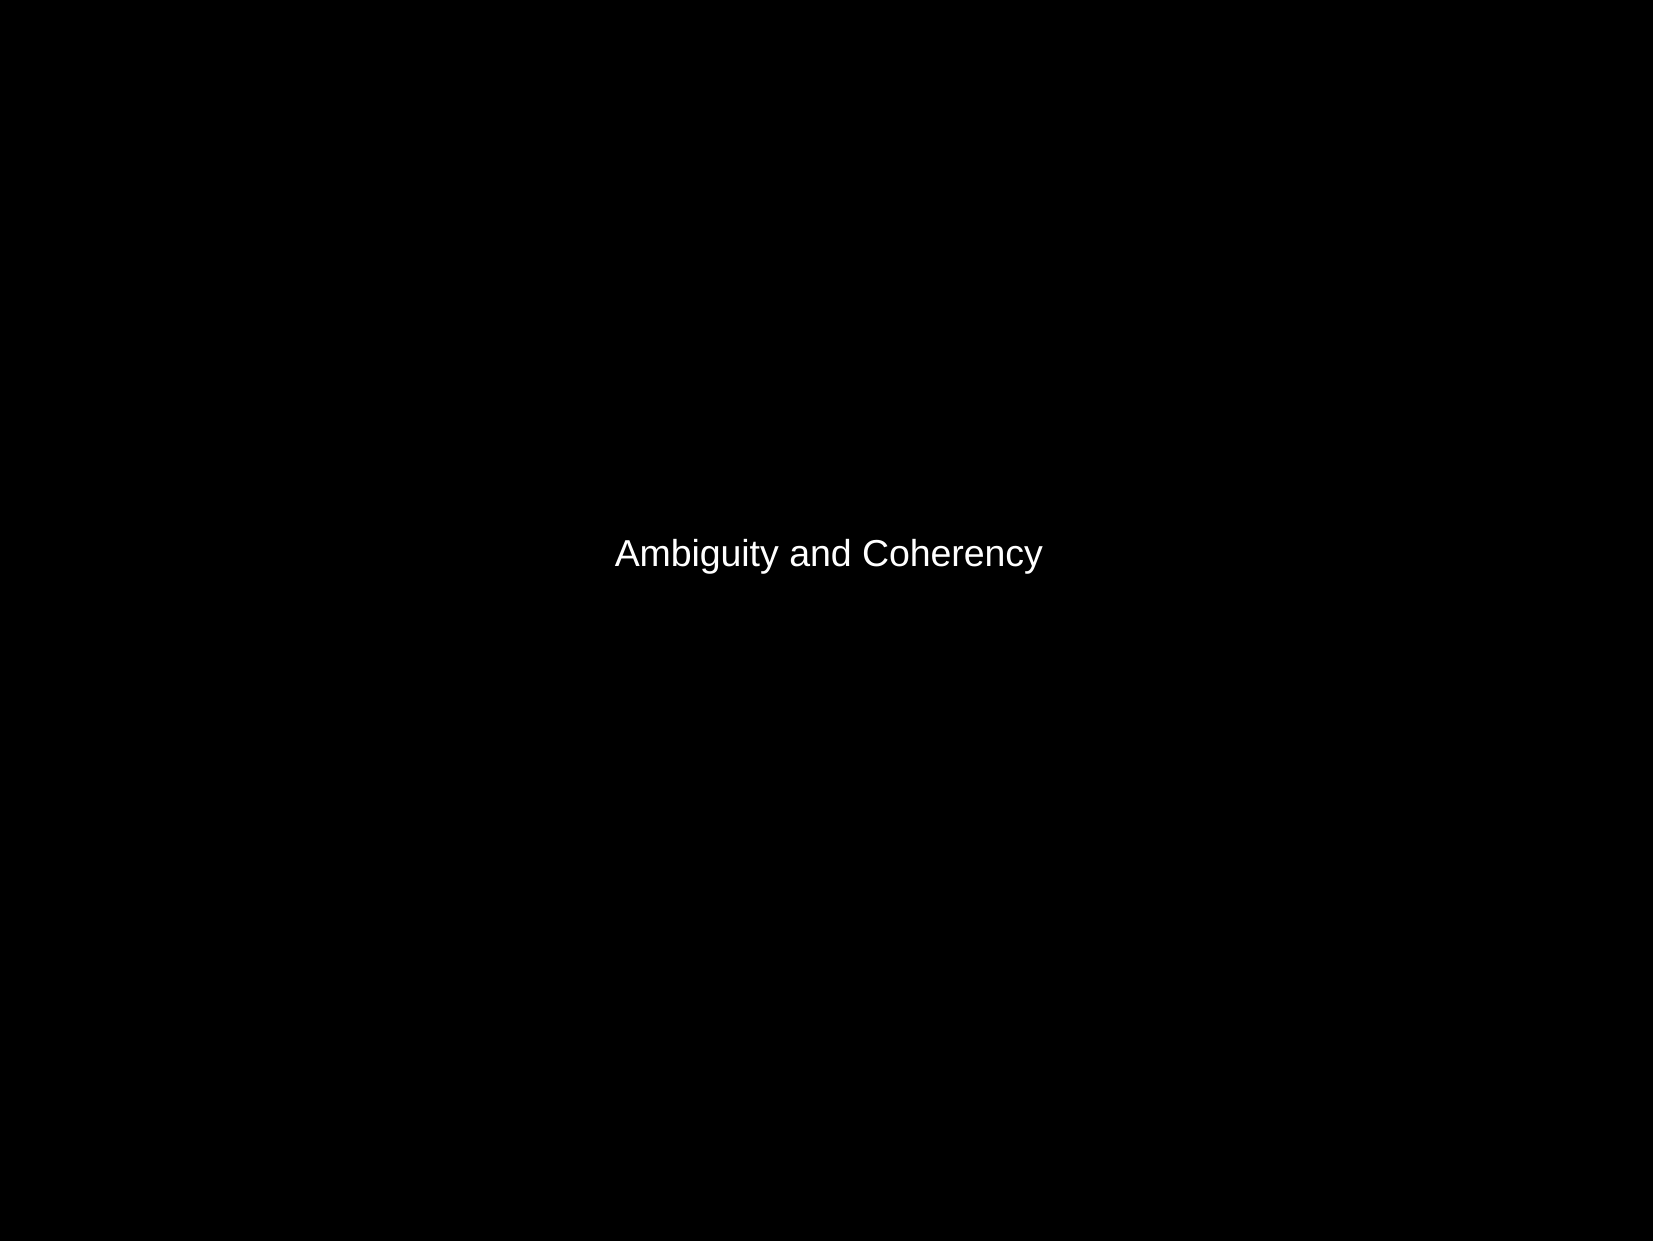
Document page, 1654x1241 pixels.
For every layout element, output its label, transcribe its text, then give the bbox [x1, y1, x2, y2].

text_box Ambiguity and Coherency [600, 525, 1576, 587]
